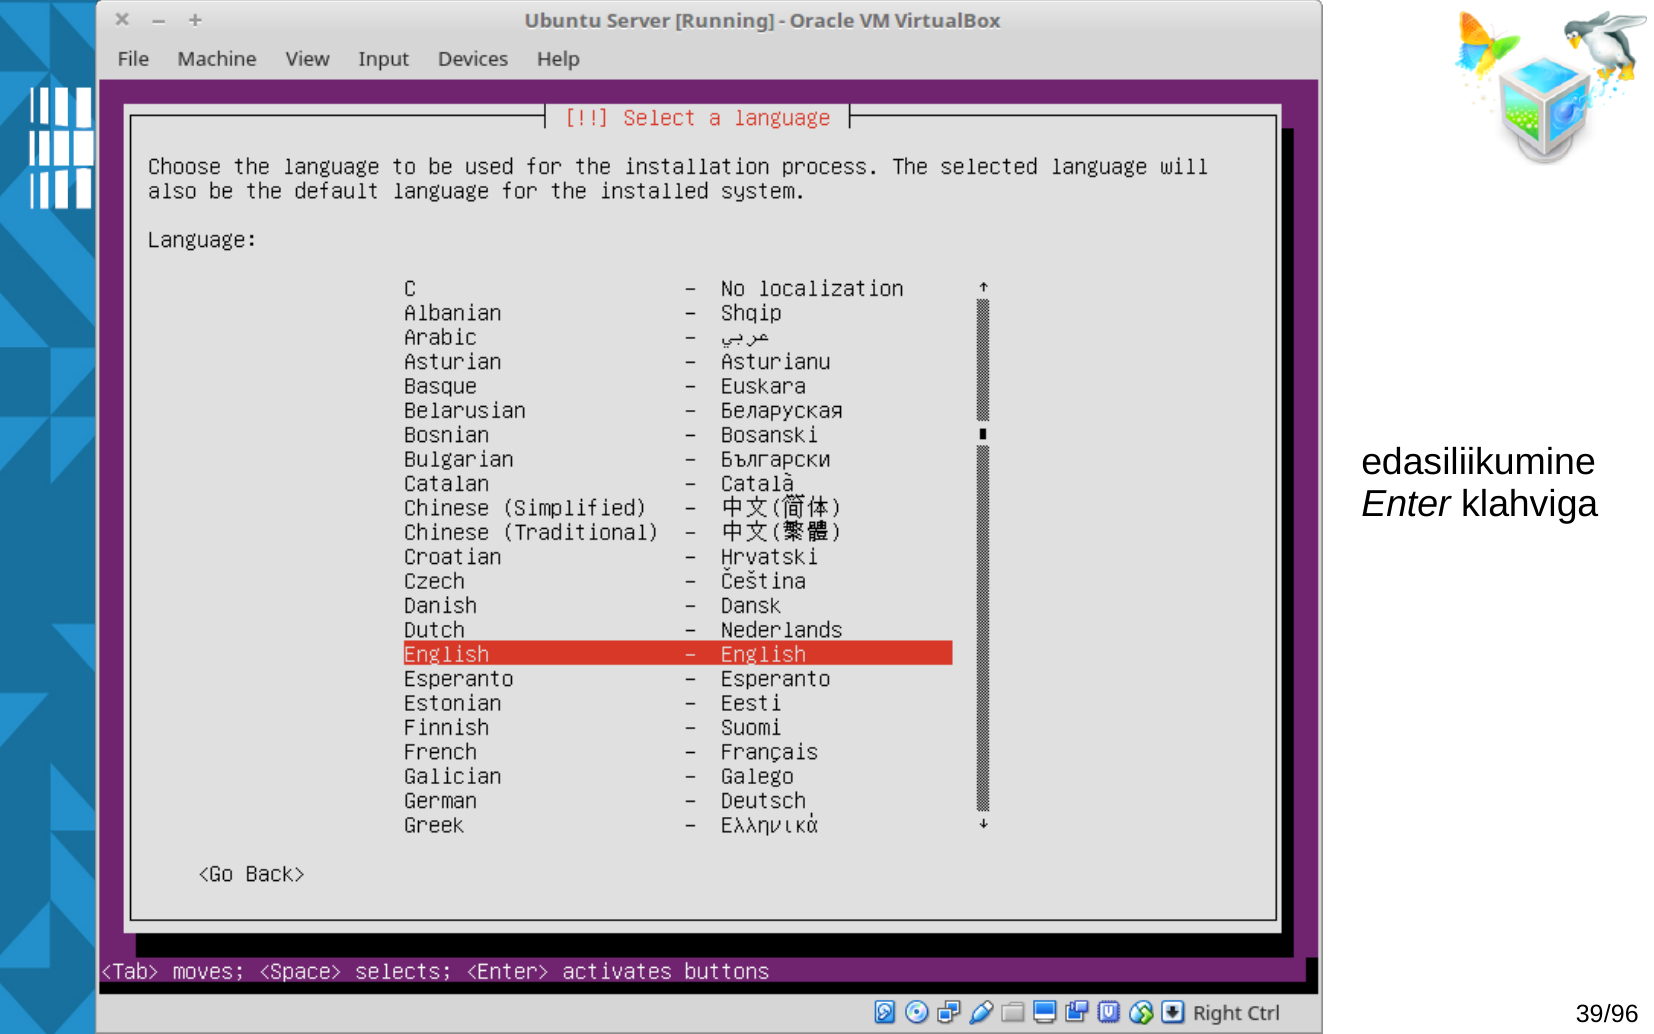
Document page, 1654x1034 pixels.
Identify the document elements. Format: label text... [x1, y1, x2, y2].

text_box edasiliikumine Enter klahviga [1346, 432, 1630, 532]
picture [1452, 7, 1653, 166]
picture [95, 0, 1323, 1034]
